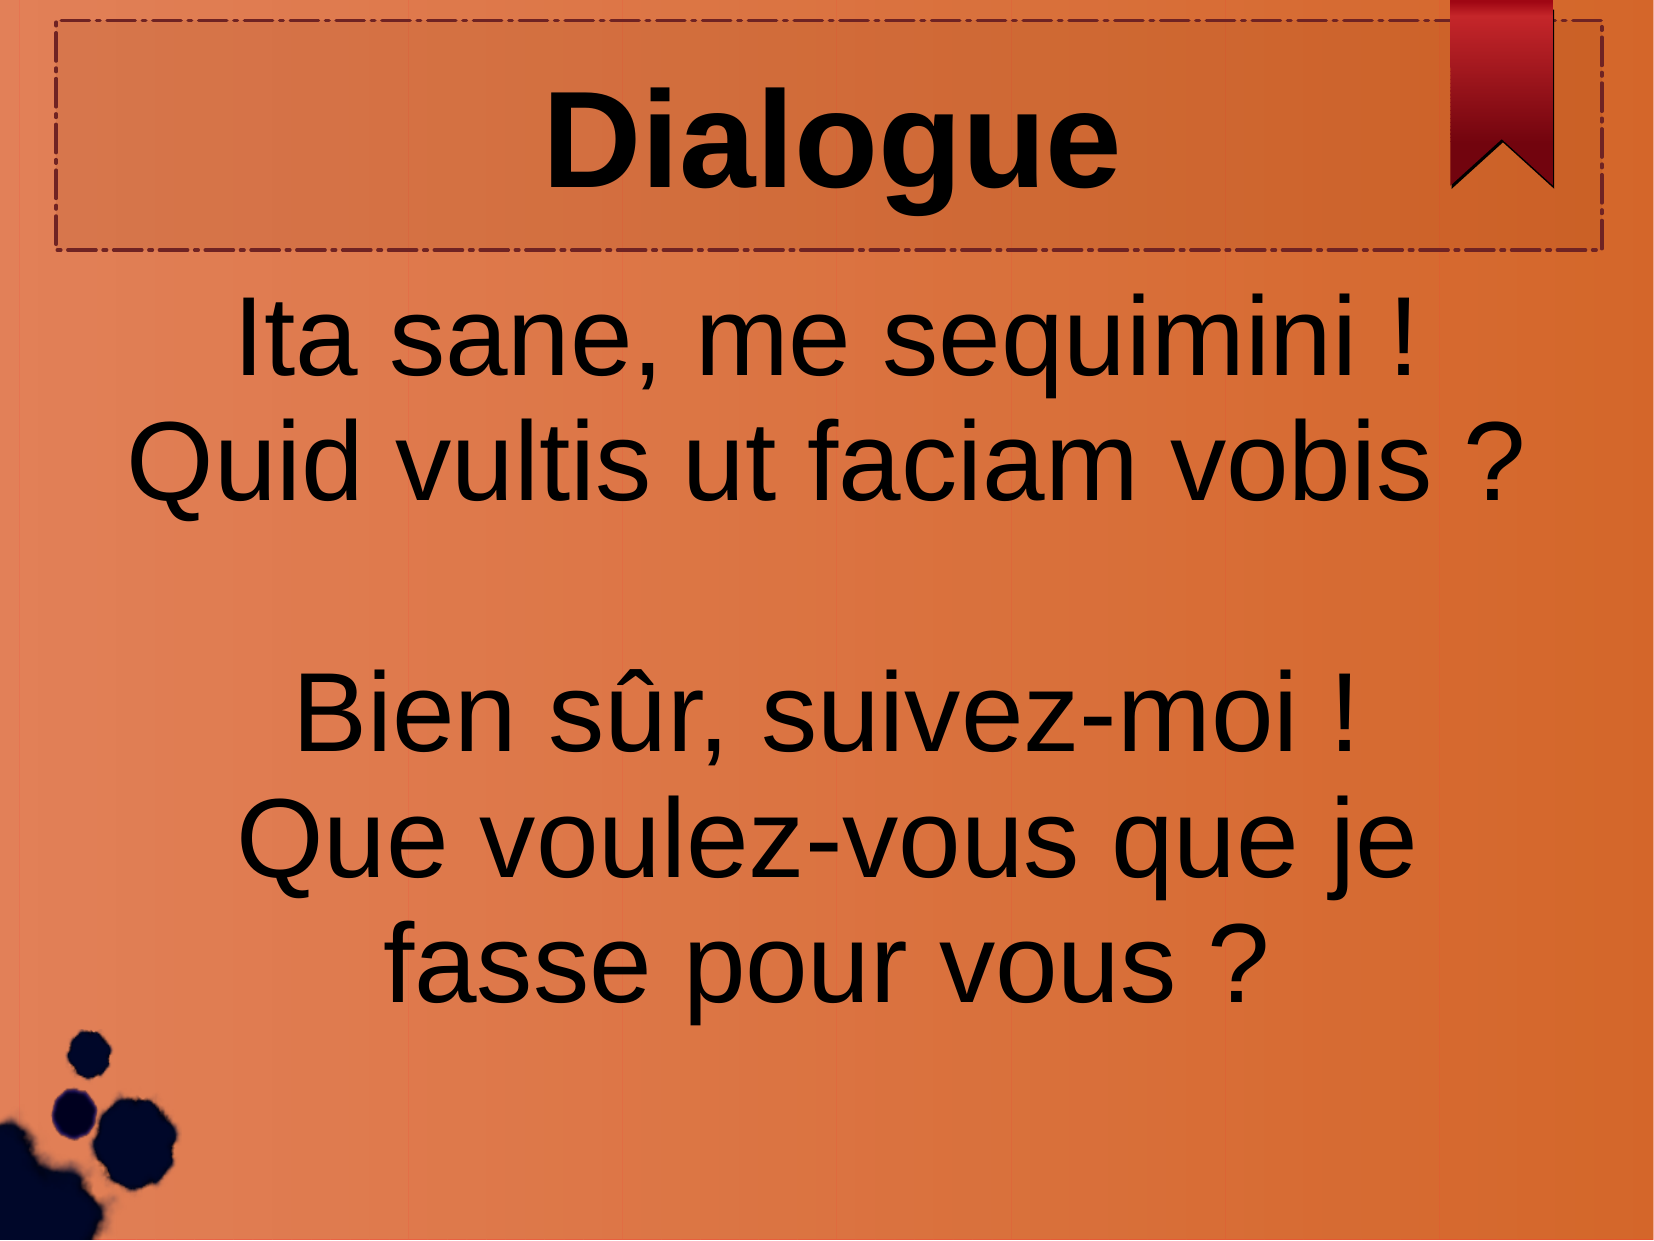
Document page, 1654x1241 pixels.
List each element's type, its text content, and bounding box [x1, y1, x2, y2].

title Dialogue [59, 23, 1607, 257]
text_box Ita sane, me sequimini ! Quid vultis ut faciam vobis ? Bien sûr, suivez-moi ! Que voulez-vous que je fasse pour vous ? [82, 273, 1571, 1027]
